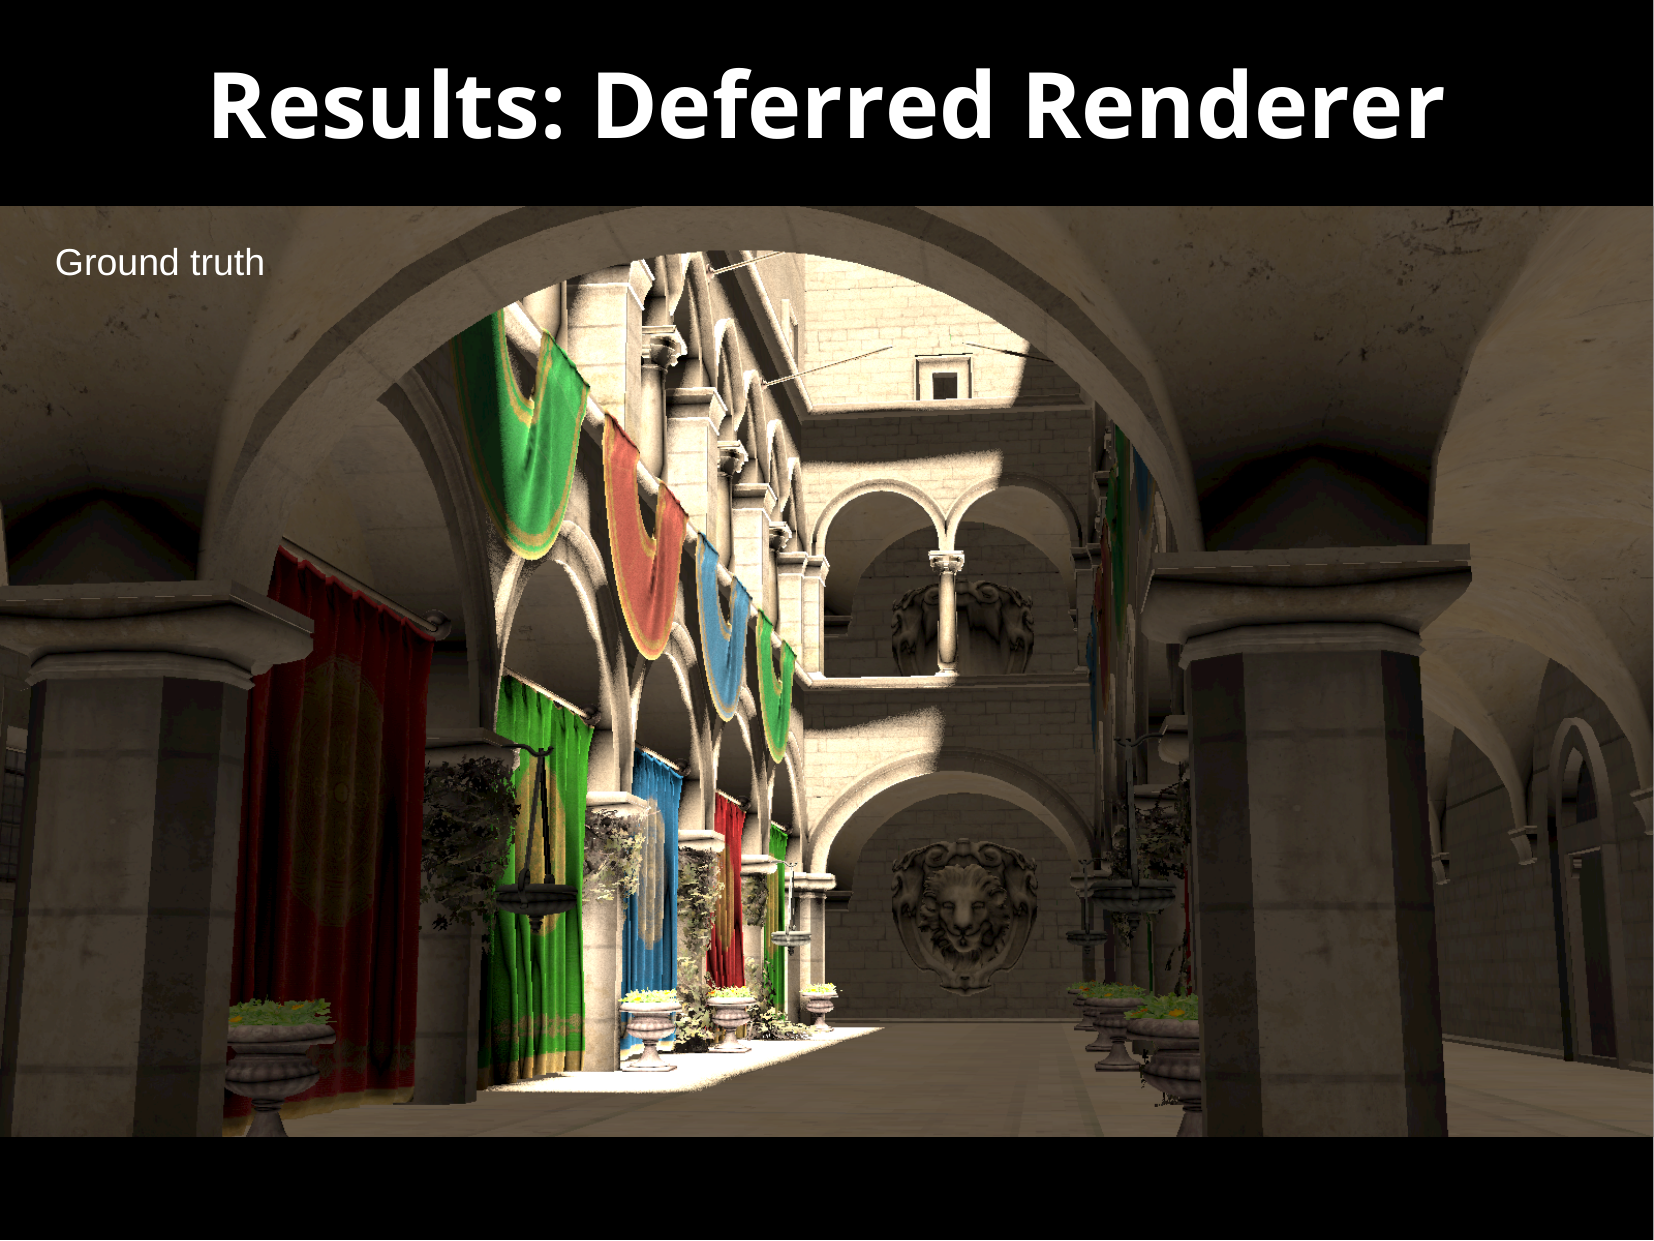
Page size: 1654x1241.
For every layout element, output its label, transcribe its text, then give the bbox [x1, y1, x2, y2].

title Results: Deferred Renderer [0, 0, 1654, 206]
text_box Ground truth [40, 234, 410, 292]
picture [0, 206, 1654, 1137]
